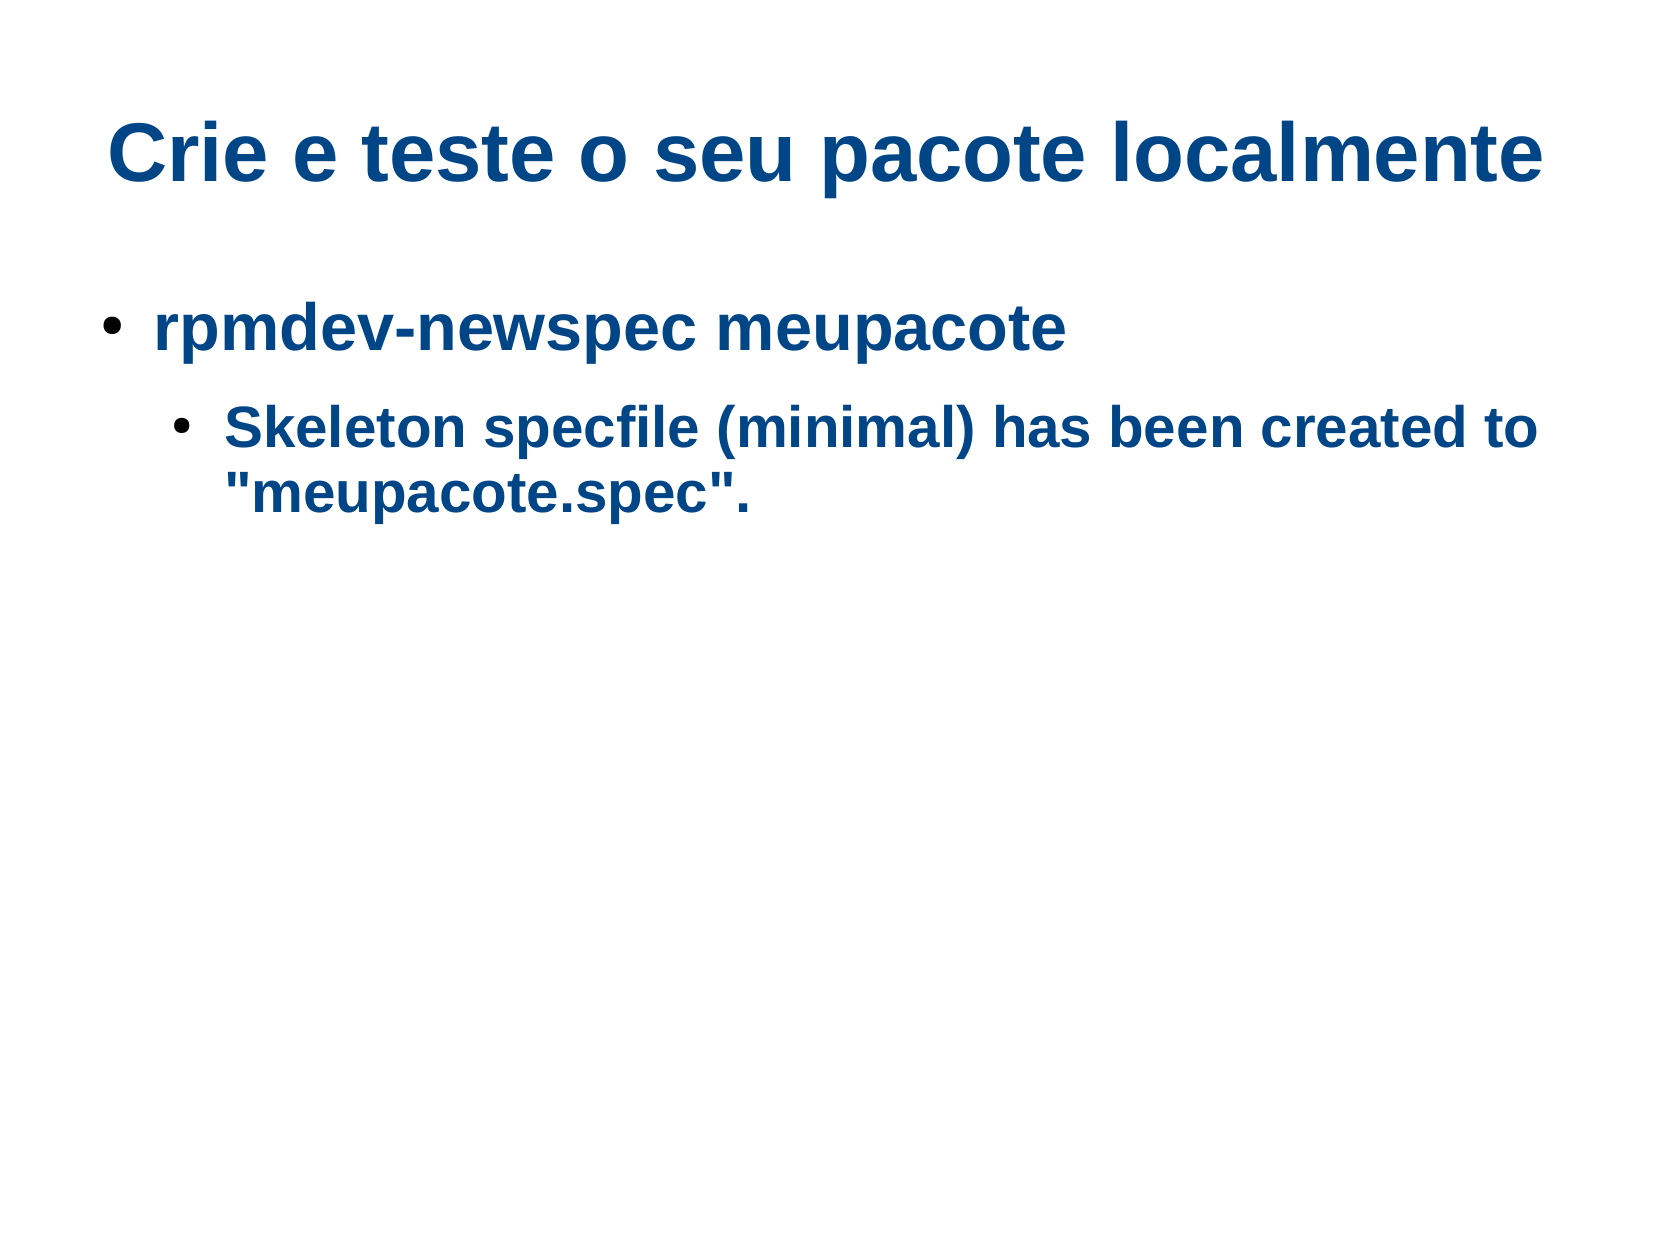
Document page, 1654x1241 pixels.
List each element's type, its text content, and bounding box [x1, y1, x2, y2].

list rpmdev-newspec meupacote Skeleton specfile (minimal) has been created to "meupacote.spec". [82, 290, 1571, 1094]
title Crie e teste o seu pacote localmente [82, 56, 1571, 250]
